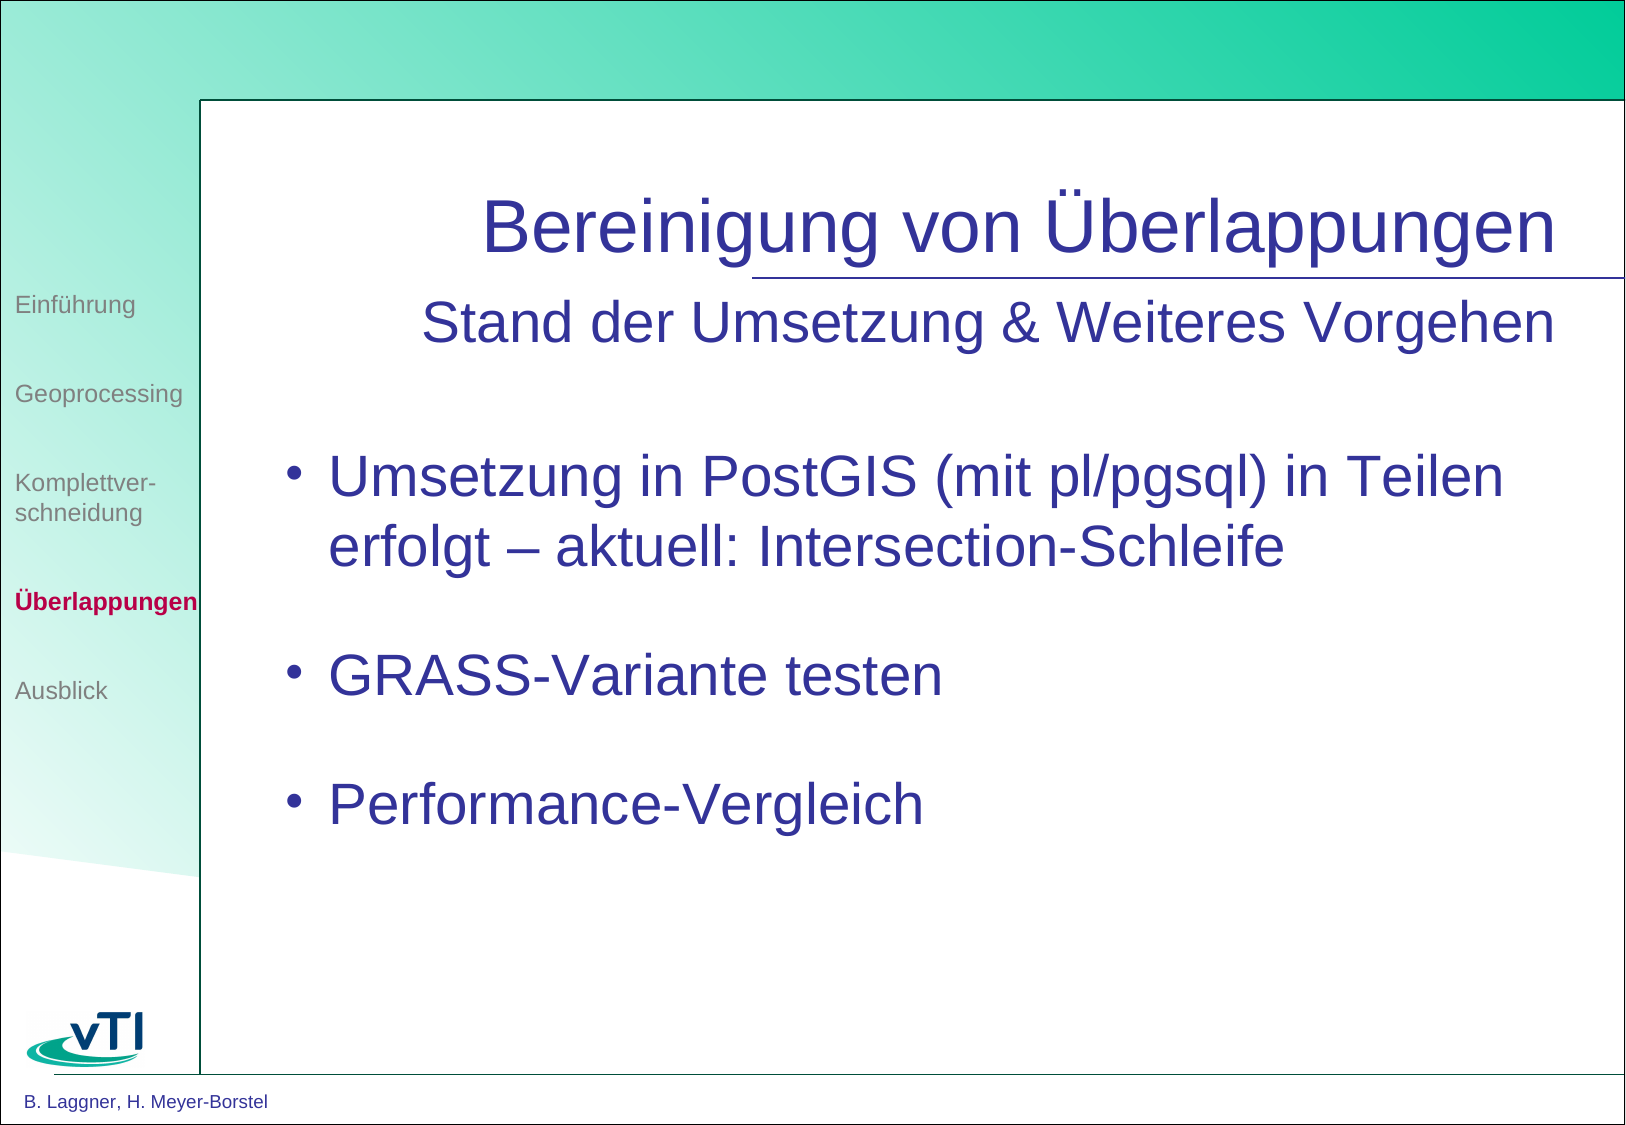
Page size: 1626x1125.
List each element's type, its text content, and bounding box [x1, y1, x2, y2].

text_box Bereinigung von Überlappungen [465, 170, 1573, 276]
text_box Umsetzung in PostGIS (mit pl/pgsql) in Teilen erfolgt – aktuell: Intersection-Schleife GRASS-Variante testen Performance-Vergleich [269, 430, 1601, 866]
text_box Stand der Umsetzung & Weiteres Vorgehen [406, 276, 1573, 362]
text_box Einführung Geoprocessing Komplettver-schneidung Überlappungen Ausblick [0, 281, 224, 747]
picture [26, 1011, 145, 1068]
